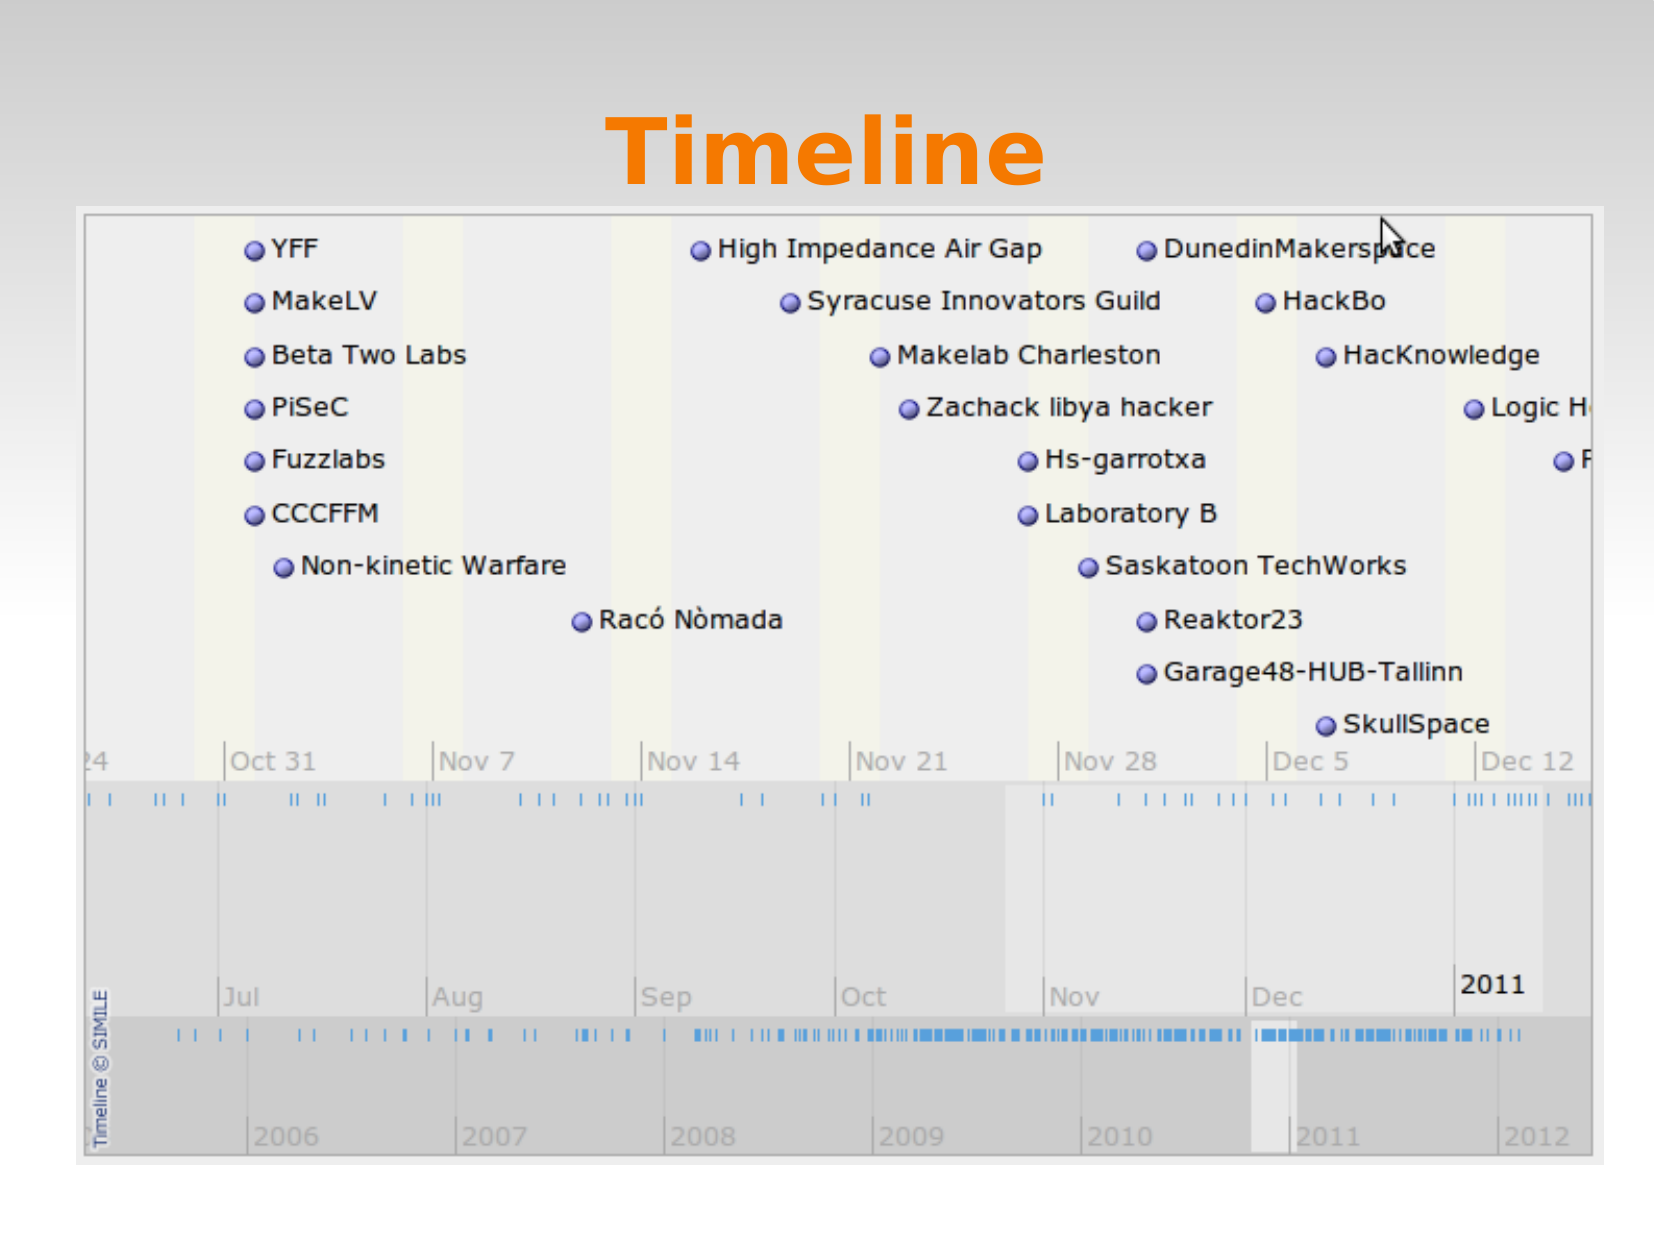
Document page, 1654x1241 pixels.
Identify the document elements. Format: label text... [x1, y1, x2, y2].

title Timeline [82, 56, 1571, 206]
picture [76, 206, 1604, 1165]
